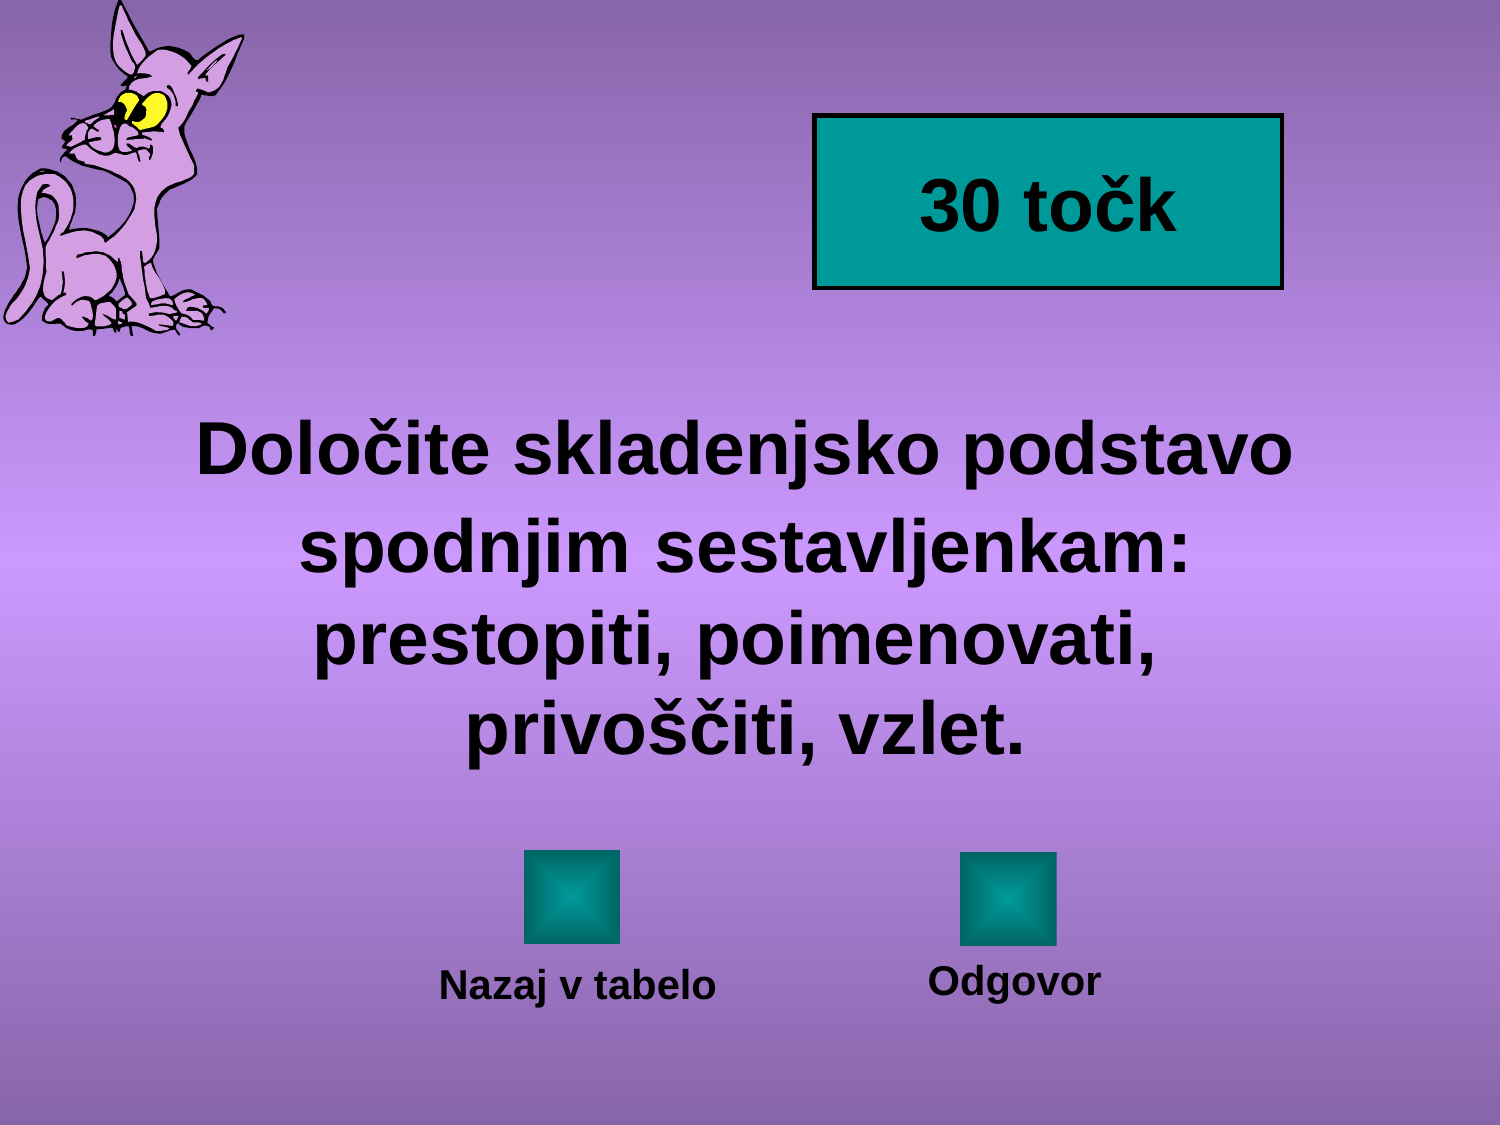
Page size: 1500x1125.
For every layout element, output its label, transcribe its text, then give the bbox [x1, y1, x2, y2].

text_box [524, 850, 620, 944]
text_box 30 točk [814, 115, 1282, 288]
text_box [960, 852, 1057, 946]
text_box Nazaj v tabelo [403, 950, 752, 1016]
title Določite skladenjsko podstavo spodnjim sestavljenkam: prestopiti, poimenovati, privoščiti, vzlet. [99, 378, 1392, 791]
text_box Odgovor [869, 946, 1160, 1012]
